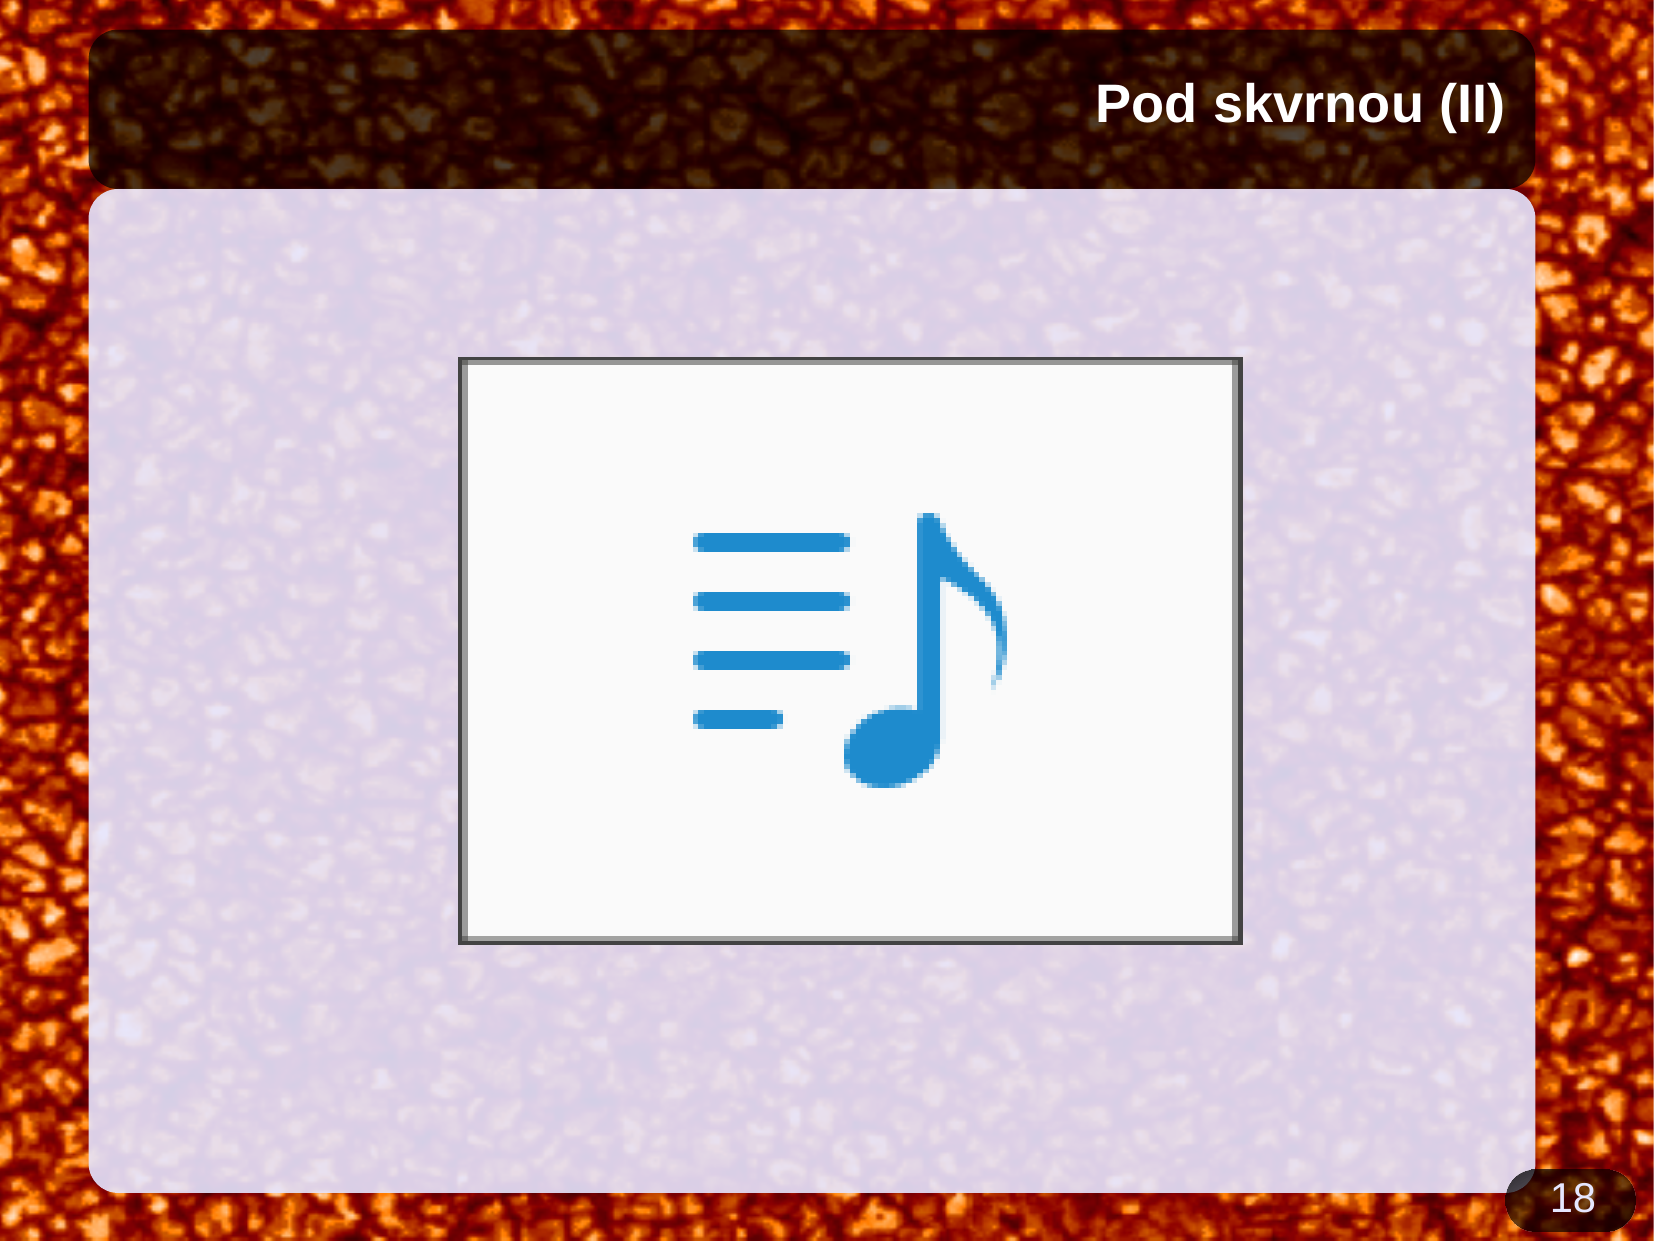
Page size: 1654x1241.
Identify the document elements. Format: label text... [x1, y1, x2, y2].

title Pod skvrnou (II) [118, 59, 1506, 148]
text_box [456, 355, 1245, 947]
picture [0, 0, 1654, 1241]
